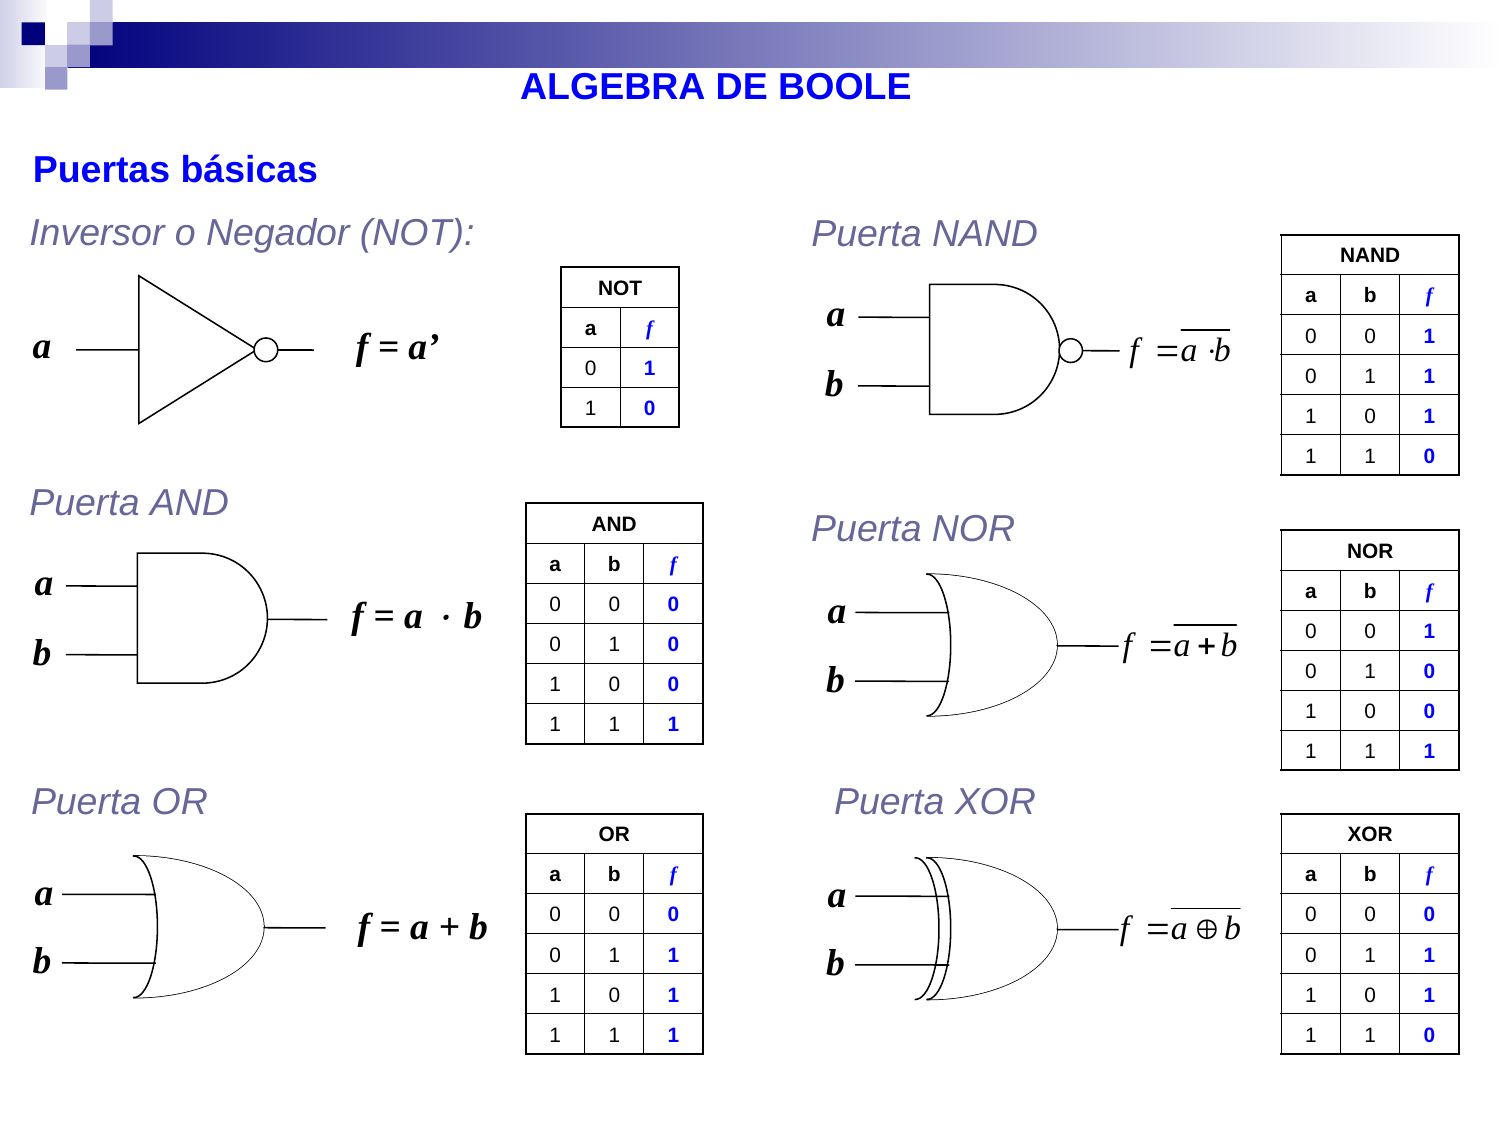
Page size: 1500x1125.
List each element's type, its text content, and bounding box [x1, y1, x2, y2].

table_header NOR [1282, 531, 1458, 570]
text_box b [811, 646, 860, 708]
text_box Puerta OR [31, 777, 210, 823]
table_header NOT [562, 268, 678, 307]
table_cell 1 [1341, 355, 1399, 394]
table_cell 1 [644, 974, 702, 1013]
table_cell b [585, 544, 643, 583]
text_box [137, 553, 268, 684]
table_cell f [1400, 571, 1458, 610]
table_cell a [527, 544, 584, 583]
text_box [133, 857, 153, 893]
table_cell 0 [1282, 934, 1340, 973]
text_box [927, 871, 935, 895]
table_cell 0 [621, 388, 678, 426]
table_cell 1 [585, 934, 643, 973]
table_cell a [1282, 275, 1340, 314]
table_cell 1 [527, 974, 584, 1013]
table_header NAND [1282, 236, 1458, 274]
table_cell 0 [644, 664, 702, 703]
table_cell 1 [644, 1014, 702, 1053]
table_cell f [644, 544, 702, 583]
table_cell 0 [1341, 894, 1399, 933]
table_cell a [527, 854, 584, 893]
table_cell 1 [1400, 731, 1458, 769]
text_box a [813, 862, 862, 923]
table_cell 1 [1341, 1014, 1399, 1053]
table_cell 1 [1400, 611, 1458, 650]
table_cell f [621, 308, 678, 347]
table_cell 1 [1282, 1014, 1340, 1053]
text_box [937, 898, 949, 964]
text_box Puerta NOR [811, 504, 1017, 550]
table_cell 0 [1282, 611, 1340, 650]
text_box a [17, 313, 67, 374]
table_cell 1 [1400, 974, 1458, 1013]
text_box f = a + b [342, 893, 504, 955]
table_cell 1 [1400, 355, 1458, 394]
text_box [927, 614, 949, 680]
text_box a [813, 578, 862, 640]
table_cell 0 [1282, 651, 1340, 690]
table_cell 1 [644, 704, 702, 743]
table_cell 1 [585, 1014, 643, 1053]
table_cell 0 [1400, 435, 1458, 474]
text_box f = a  b [336, 583, 498, 644]
table_cell 1 [1341, 934, 1399, 973]
table_cell 1 [527, 1014, 584, 1053]
table_cell 1 [562, 388, 620, 426]
text_box [927, 966, 934, 986]
table_cell 0 [1282, 894, 1340, 933]
table_cell f [644, 854, 702, 893]
table_cell a [1282, 571, 1340, 610]
text_box b [810, 351, 859, 412]
table_cell 0 [1341, 315, 1399, 354]
text_box [927, 859, 946, 895]
table_cell b [1341, 275, 1399, 314]
text_box [927, 683, 946, 714]
table_cell 1 [1400, 315, 1458, 354]
text_box a [19, 550, 69, 611]
text_box Puerta AND [29, 477, 231, 523]
text_box a [811, 281, 861, 343]
table_cell 0 [644, 894, 702, 933]
text_box Puerta XOR [834, 777, 1038, 823]
text_box a [19, 860, 69, 922]
table_cell 1 [1400, 934, 1458, 973]
table_cell 0 [1341, 974, 1399, 1013]
table_cell b [1341, 854, 1399, 893]
text_box ALGEBRA DE BOOLE [505, 54, 927, 116]
table_cell 1 [1341, 651, 1399, 690]
table_cell 0 [1341, 395, 1399, 434]
table_cell 1 [1282, 731, 1340, 769]
text_box [134, 964, 152, 996]
table_cell 1 [527, 704, 584, 743]
table_cell 0 [1282, 355, 1340, 394]
table_cell 0 [644, 624, 702, 663]
table_cell 1 [1282, 435, 1340, 474]
text_box [138, 275, 278, 424]
table_header XOR [1282, 815, 1458, 853]
table_cell 0 [527, 584, 584, 623]
table_cell b [585, 854, 643, 893]
table_cell 0 [1341, 611, 1399, 650]
table_cell 1 [1282, 395, 1340, 434]
table_cell 0 [644, 584, 702, 623]
chart [1110, 617, 1244, 671]
text_box [932, 857, 1058, 1000]
table_cell a [562, 308, 620, 347]
chart [1117, 321, 1237, 376]
table_cell 1 [644, 934, 702, 973]
table_header AND [527, 504, 702, 543]
table_cell b [1341, 571, 1399, 610]
text_box Puertas básicas [18, 137, 333, 198]
text_box b [811, 930, 860, 991]
table_cell 0 [1341, 691, 1399, 730]
text_box [133, 896, 156, 962]
table_cell f [1400, 854, 1458, 893]
text_box [927, 576, 946, 611]
text_box [927, 966, 946, 998]
text_box f = a’ [341, 314, 455, 375]
text_box [139, 856, 264, 998]
table_cell 1 [1282, 974, 1340, 1013]
table_cell 1 [585, 624, 643, 663]
table_cell f [1400, 275, 1458, 314]
table_cell 0 [585, 974, 643, 1013]
text_box [927, 898, 938, 964]
table_header OR [527, 815, 702, 853]
text_box b [17, 928, 67, 990]
text_box b [17, 620, 67, 681]
table_cell 0 [1282, 315, 1340, 354]
table_cell 1 [585, 704, 643, 743]
text_box Puerta NAND [811, 208, 1040, 254]
table_cell 0 [585, 894, 643, 933]
table_cell 1 [1282, 691, 1340, 730]
table_cell 1 [1341, 731, 1399, 769]
table_cell 0 [527, 894, 584, 933]
table_cell 0 [1400, 894, 1458, 933]
table_cell a [1282, 854, 1340, 893]
chart [1108, 900, 1247, 955]
table_cell 0 [1400, 1014, 1458, 1053]
text_box [929, 284, 1083, 415]
table_cell 1 [1341, 435, 1399, 474]
table_cell 0 [585, 584, 643, 623]
table_cell 1 [527, 664, 584, 703]
table_cell 0 [1400, 651, 1458, 690]
table_cell 0 [1400, 691, 1458, 730]
text_box [933, 574, 1058, 716]
table_cell 0 [527, 624, 584, 663]
table_cell 1 [621, 348, 678, 387]
text_box Inversor o Negador (NOT): [29, 207, 476, 254]
table_cell 0 [585, 664, 643, 703]
table_cell 0 [562, 348, 620, 387]
table_cell 0 [527, 934, 584, 973]
table_cell 1 [1400, 395, 1458, 434]
